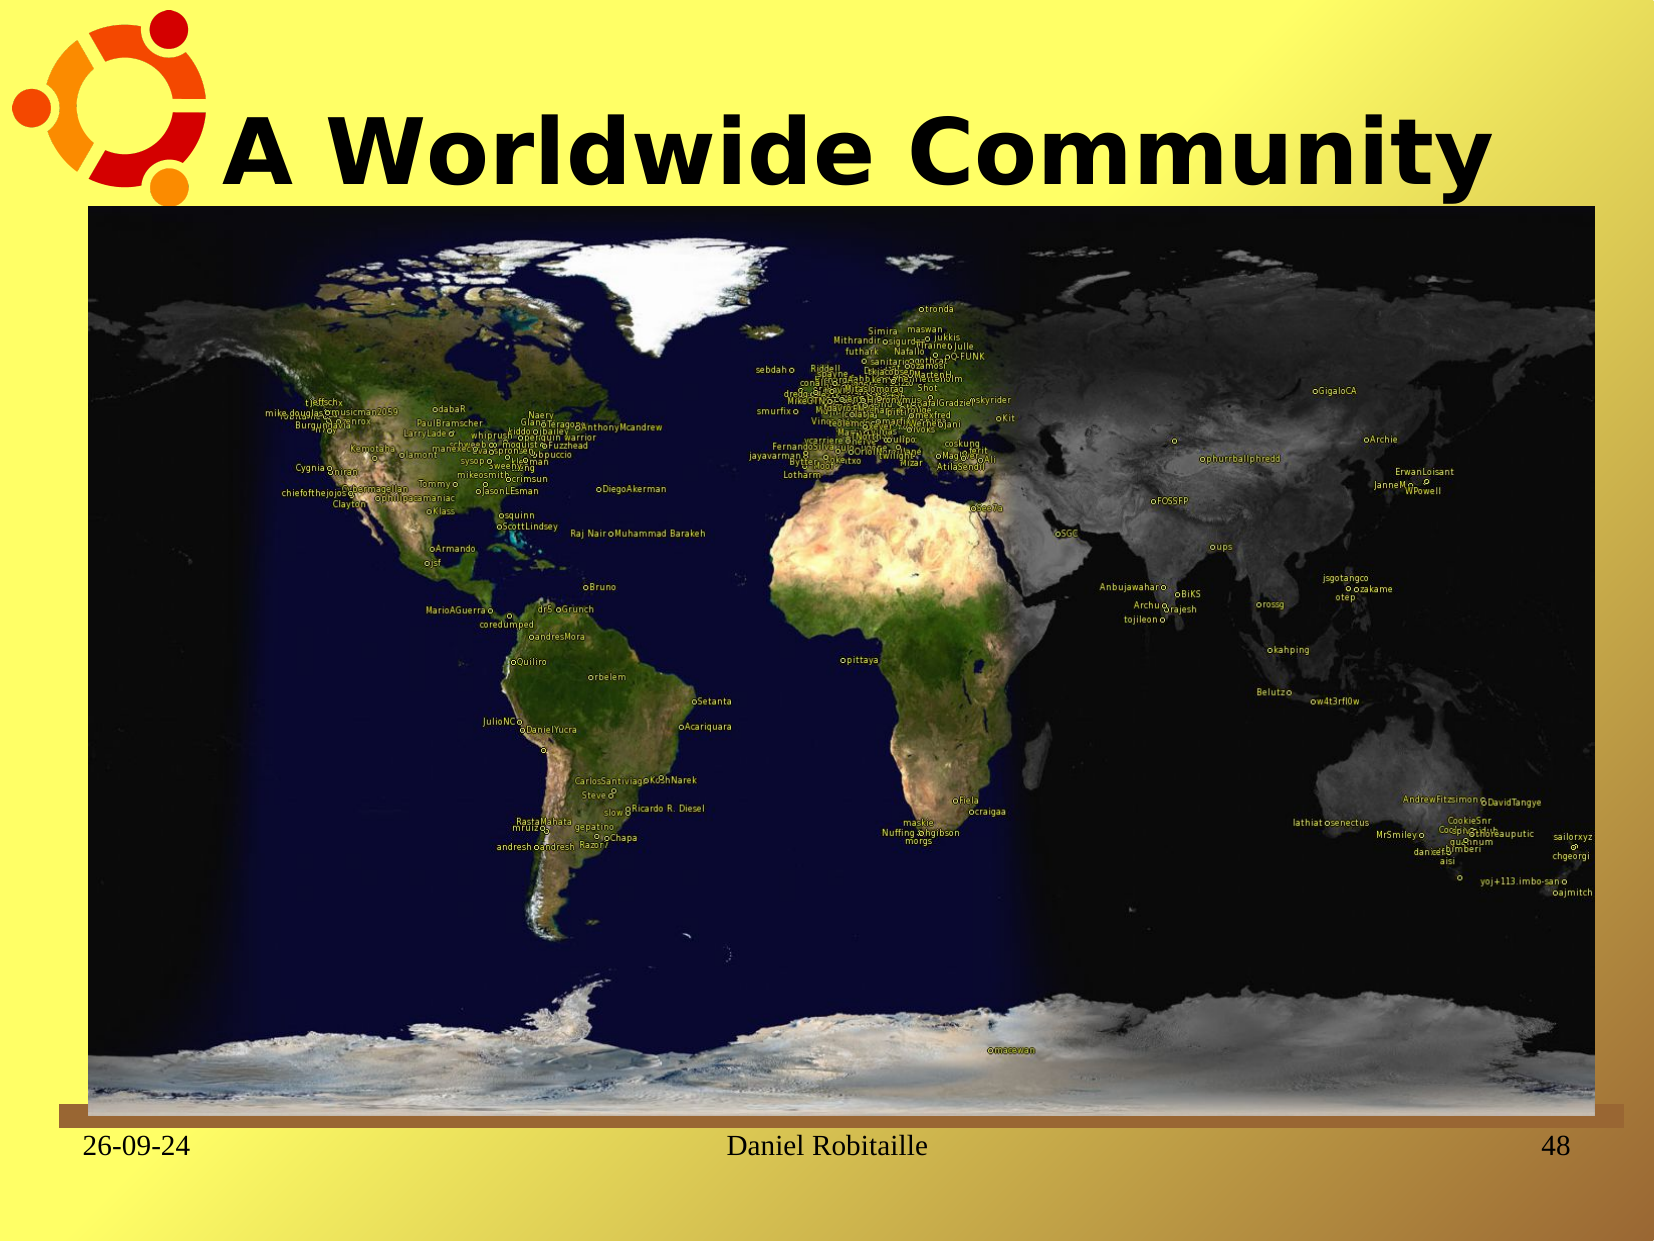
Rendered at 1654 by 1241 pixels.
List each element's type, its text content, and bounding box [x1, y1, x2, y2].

title A Worldwide Community [82, 49, 1571, 257]
picture [12, 10, 207, 207]
picture [88, 206, 1595, 1116]
